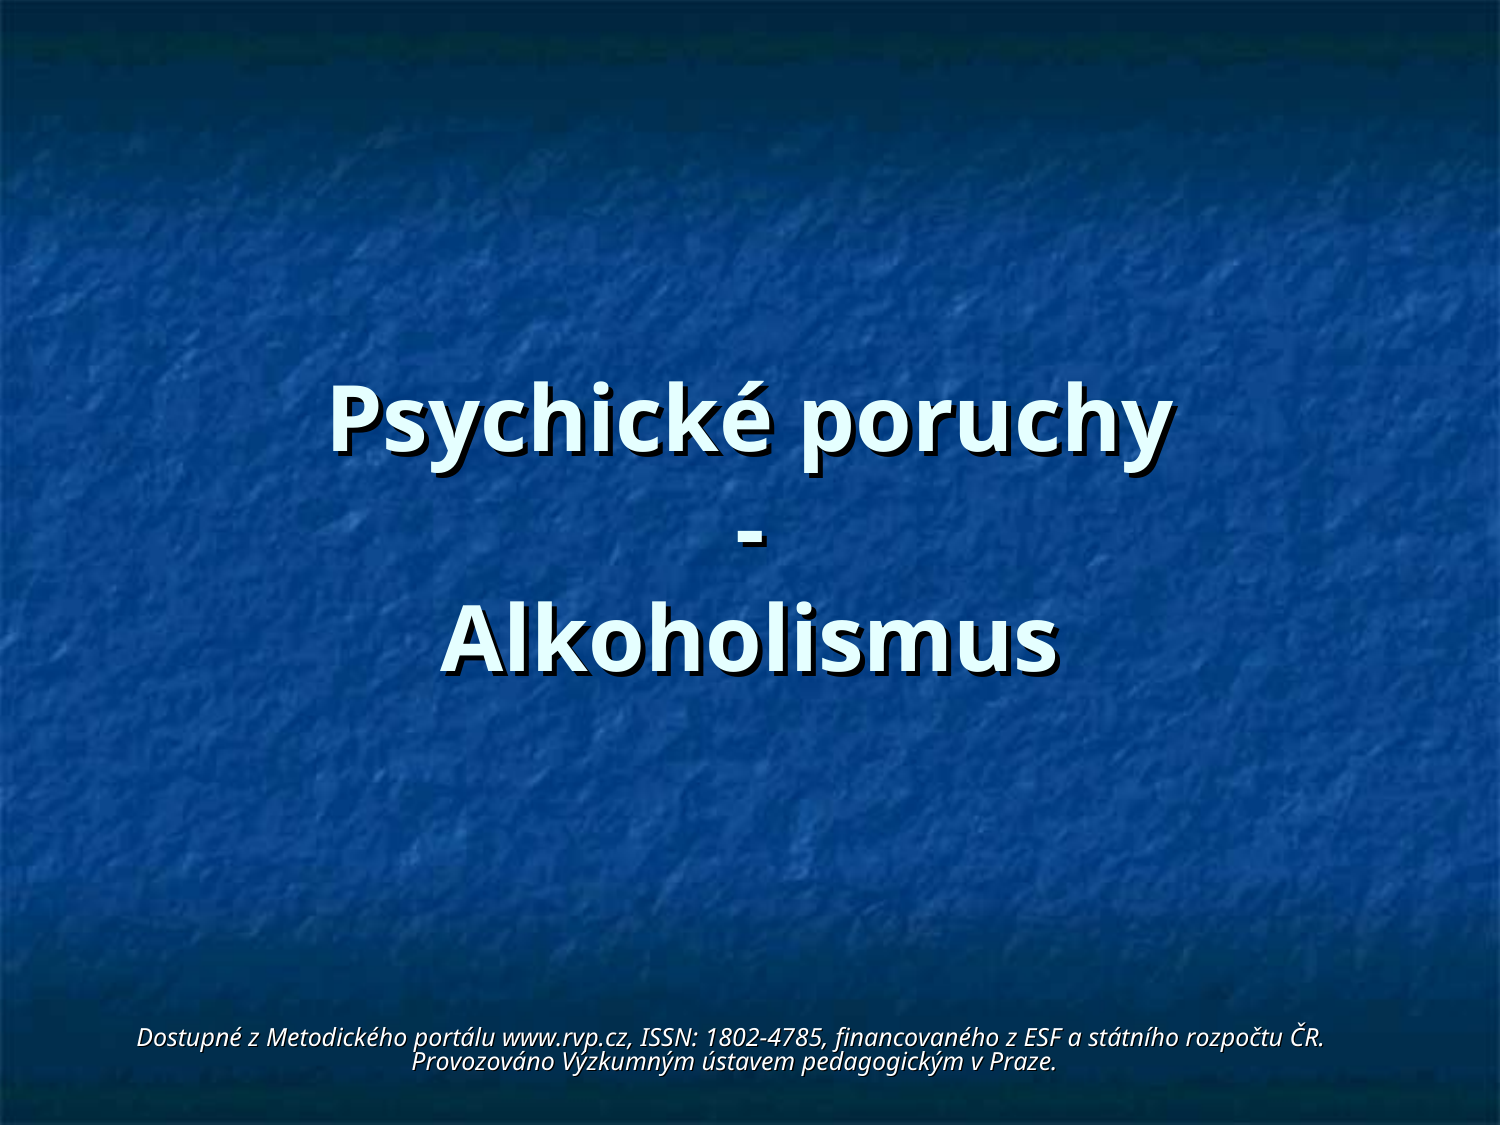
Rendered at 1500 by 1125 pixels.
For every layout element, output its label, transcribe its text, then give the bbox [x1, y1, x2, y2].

picture [0, 0, 1500, 1125]
title Psychické poruchy - Alkoholismus [112, 275, 1388, 776]
text_box Dostupné z Metodického portálu www.rvp.cz, ISSN: 1802-4785, financovaného z ESF a státního rozpočtu ČR. Provozováno Výzkumným ústavem pedagogickým v Praze. [0, 1019, 1471, 1090]
